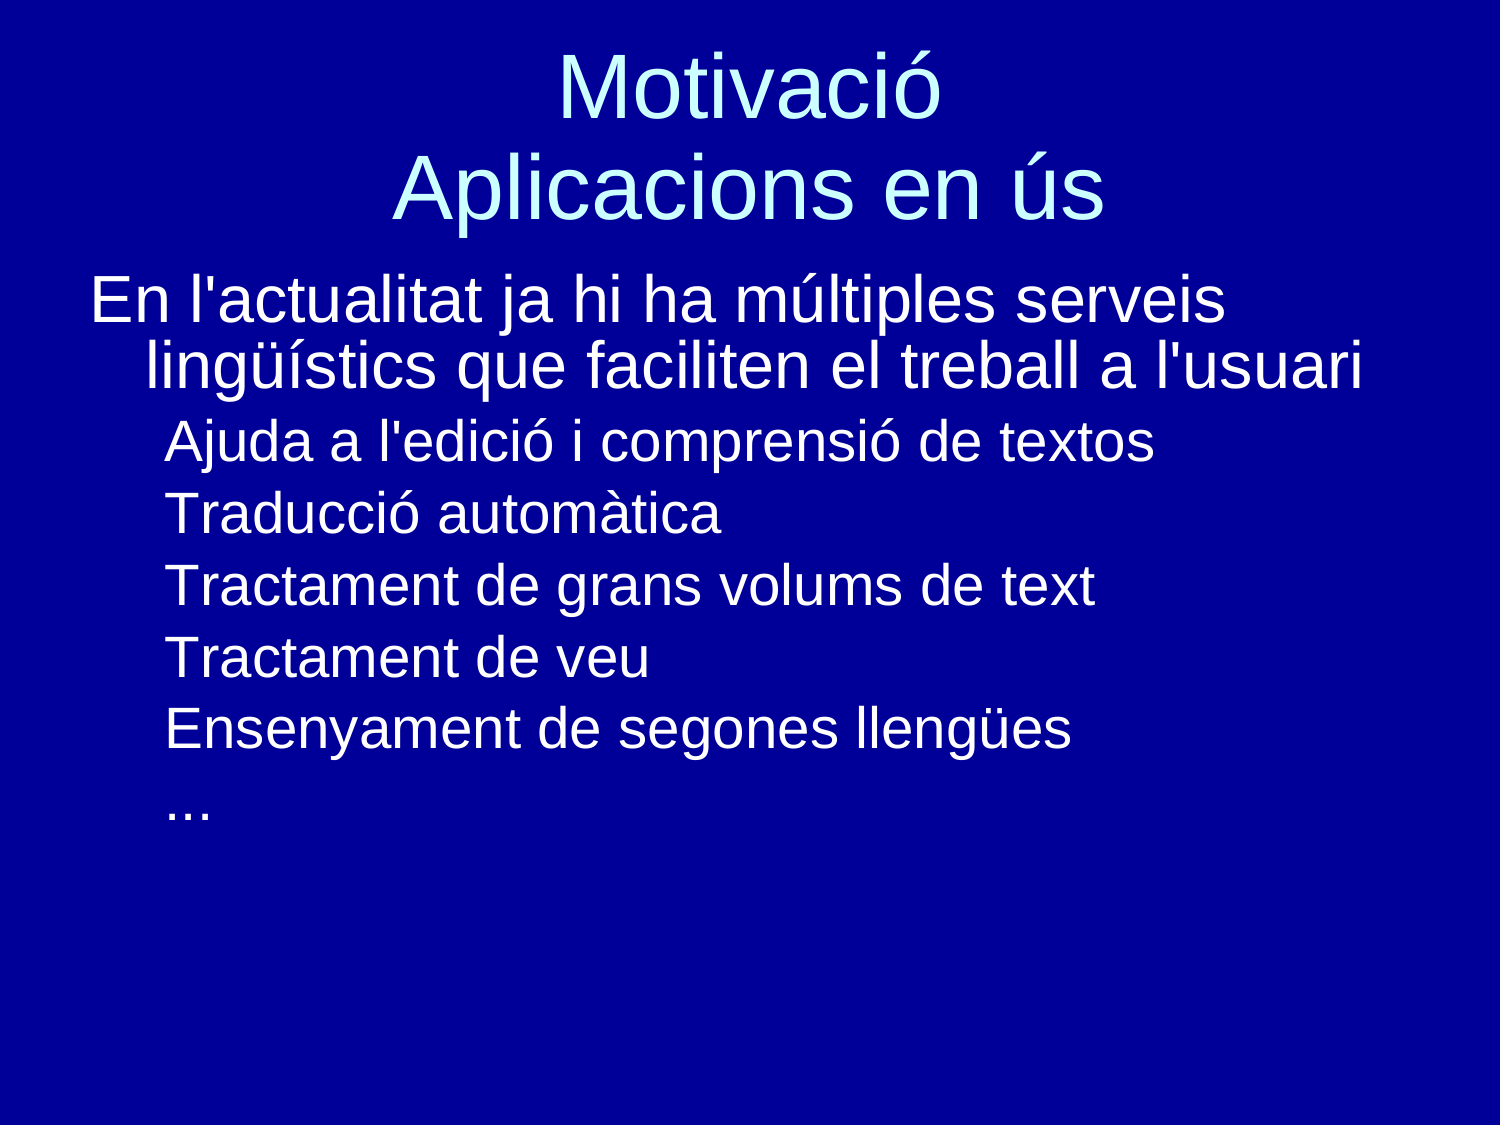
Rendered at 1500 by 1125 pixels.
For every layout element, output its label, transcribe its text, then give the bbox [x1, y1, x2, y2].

list En l'actualitat ja hi ha múltiples serveis lingüístics que faciliten el treball a l'usuari Ajuda a l'edició i comprensió de textos Traducció automàtica Tractament de grans volums de text Tractament de veu Ensenyament de segones llengües ... [75, 262, 1426, 1010]
title Motivació Aplicacions en ús [75, 24, 1426, 254]
